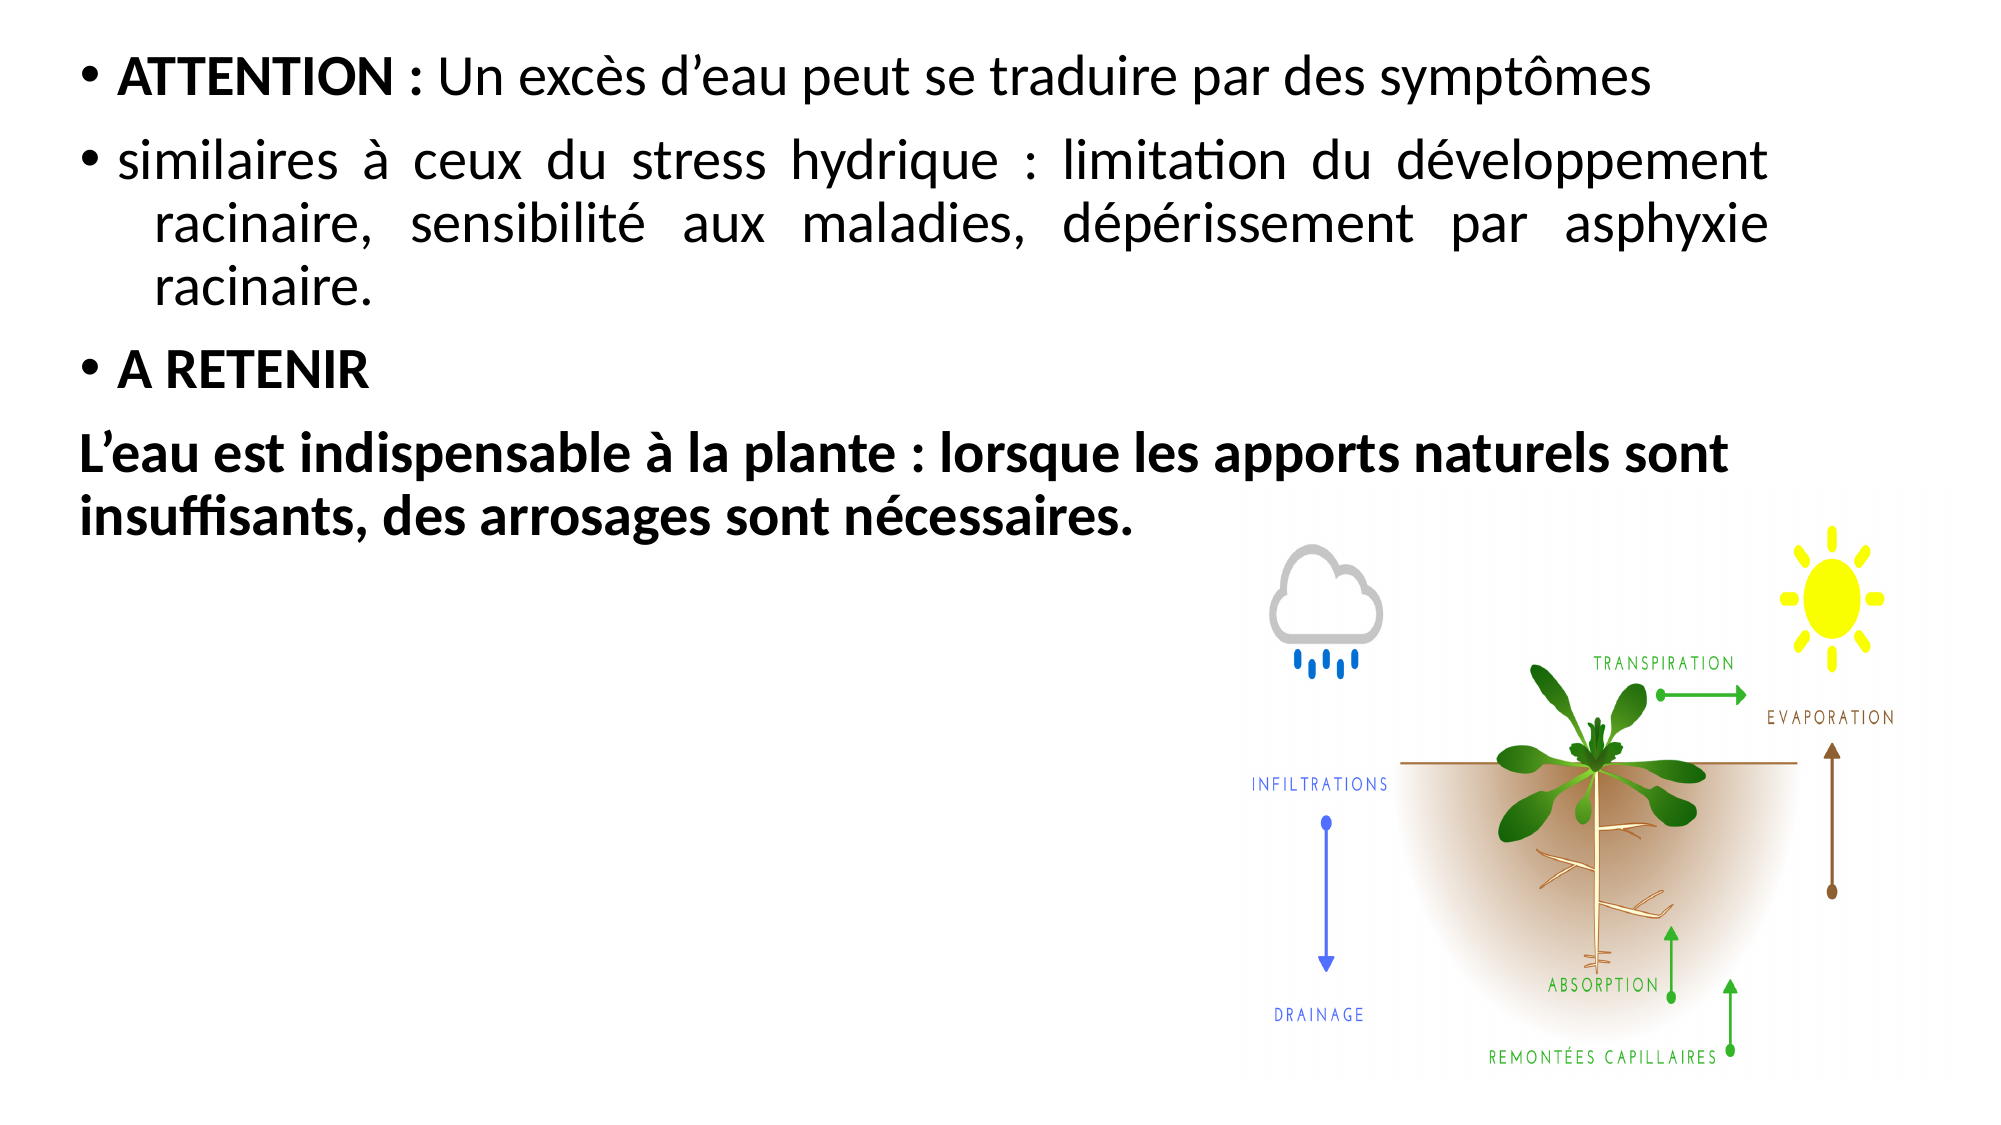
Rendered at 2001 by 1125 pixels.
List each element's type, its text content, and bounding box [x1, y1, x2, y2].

picture [1218, 488, 1974, 1085]
list ATTENTION : Un excès d’eau peut se traduire par des symptômes similaires à ceux du stress hydrique : limitation du développement racinaire, sensibilité aux maladies, dépérissement par asphyxie racinaire. A RETENIR L’eau est indispensable à la plante : lorsque les apports naturels sont insuffisants, des arrosages sont nécessaires. [64, 38, 1790, 1053]
